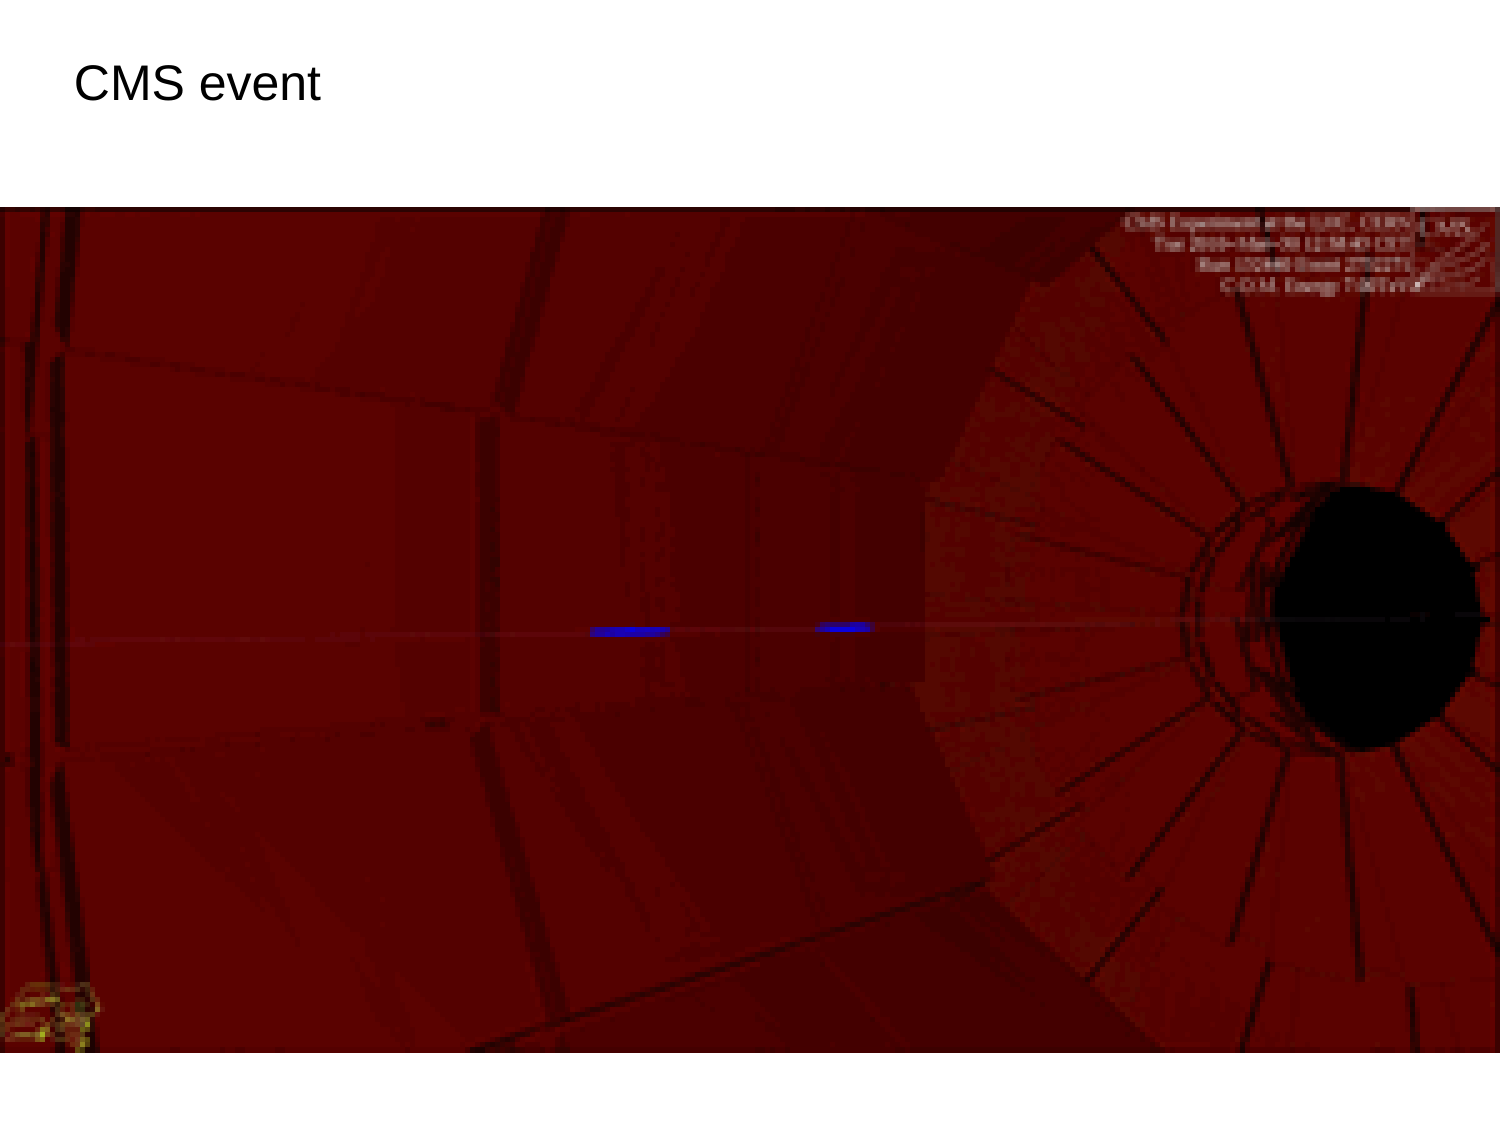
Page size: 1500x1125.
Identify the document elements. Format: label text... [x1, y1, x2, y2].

text_box CMS event [59, 42, 337, 119]
picture [0, 207, 1500, 1053]
